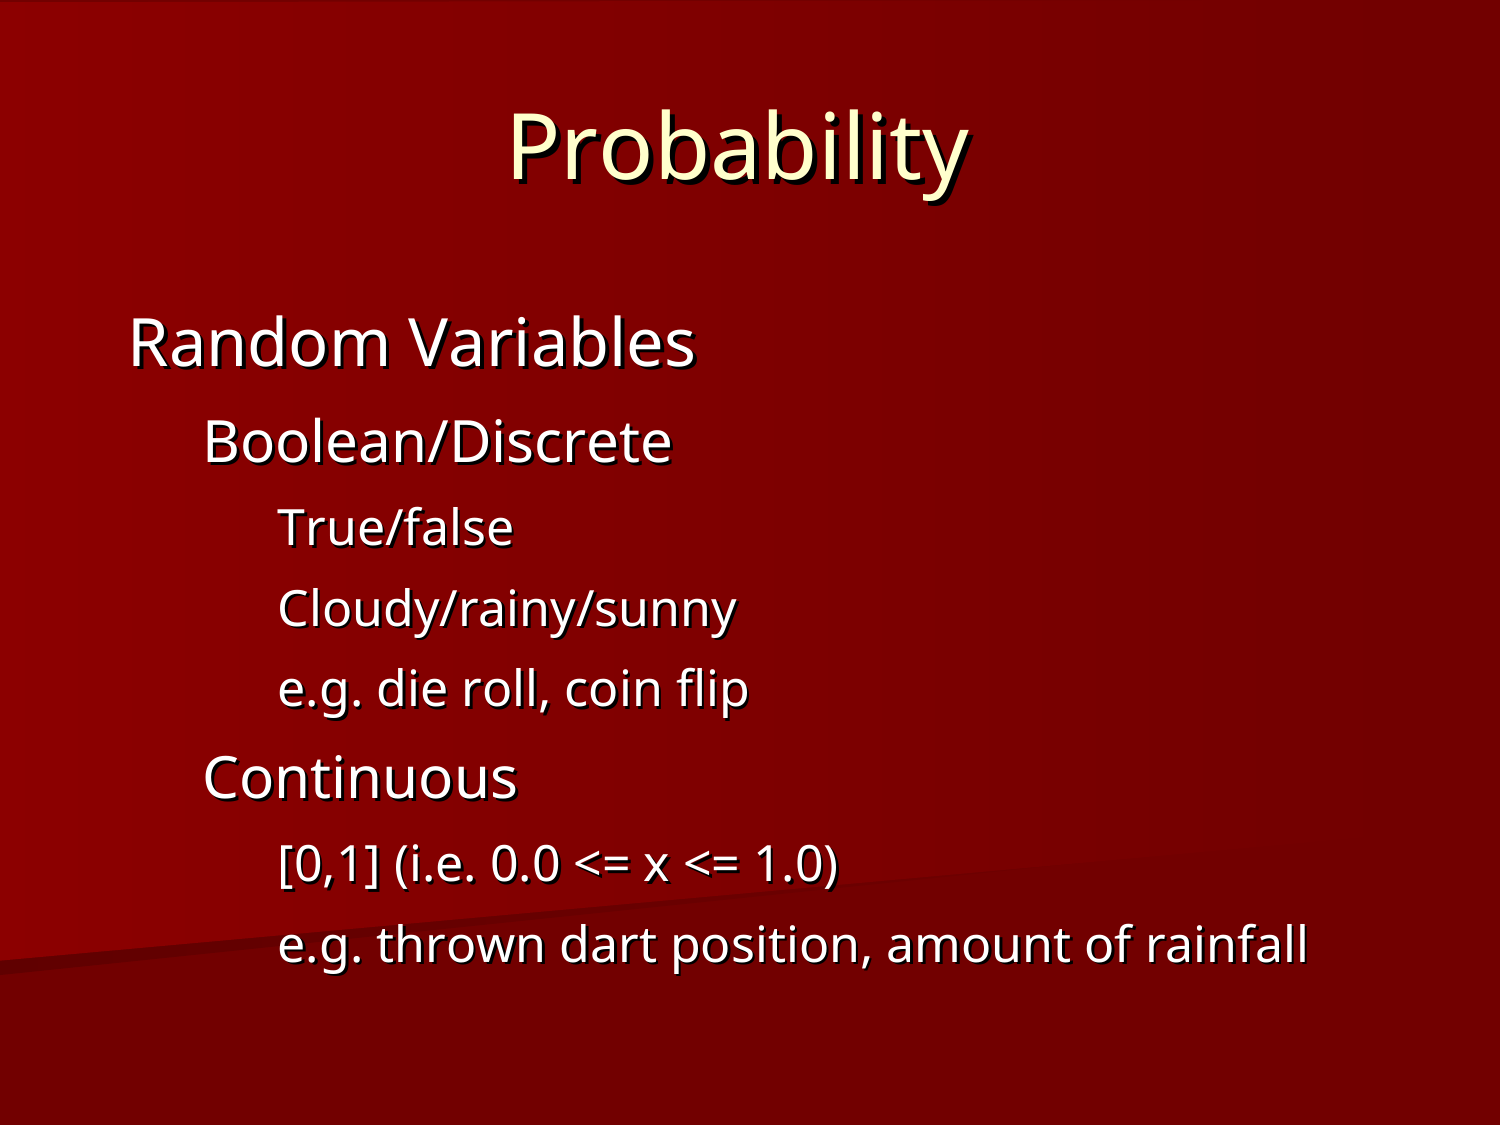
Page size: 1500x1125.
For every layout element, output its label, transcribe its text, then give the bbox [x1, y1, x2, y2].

list Random Variables Boolean/Discrete True/false Cloudy/rainy/sunny e.g. die roll, coin flip Continuous [0,1] (i.e. 0.0 <= x <= 1.0) e.g. thrown dart position, amount of rainfall [112, 287, 1388, 1049]
title Probability [99, 49, 1375, 238]
